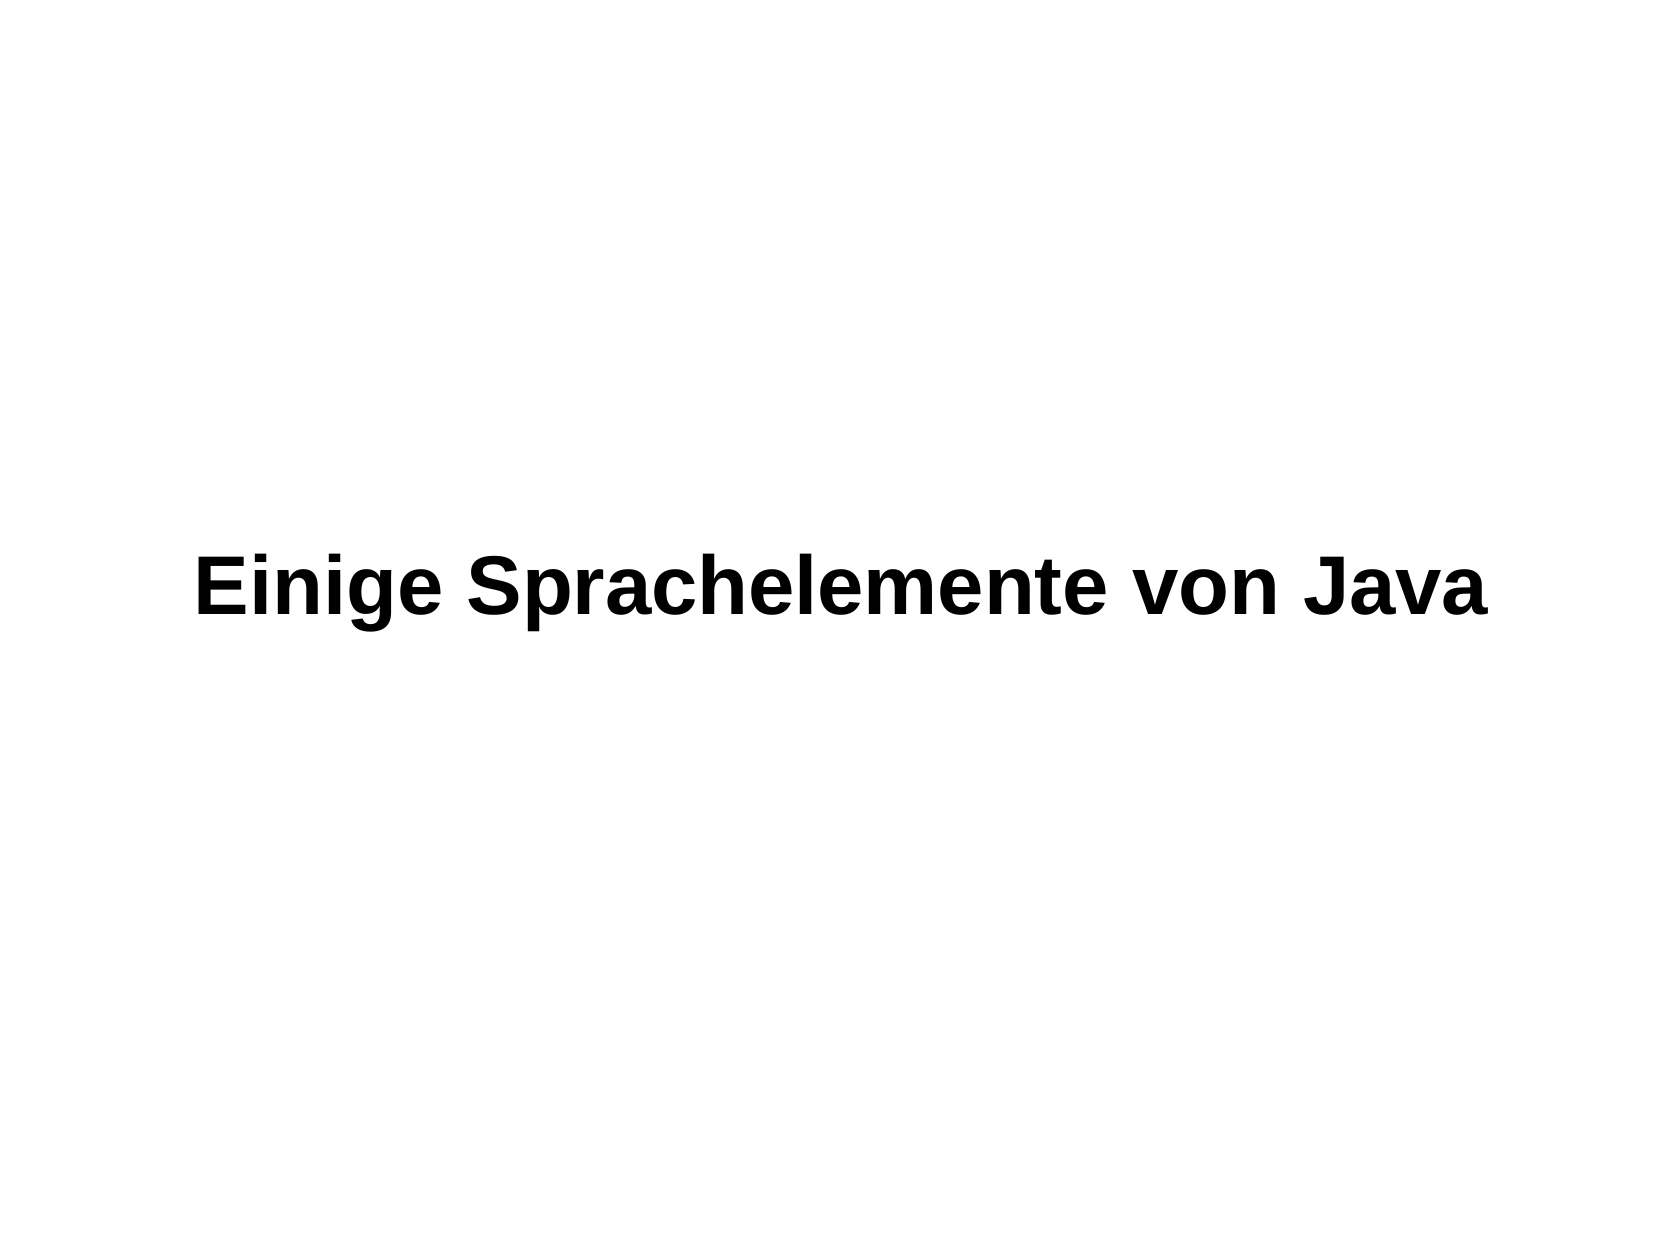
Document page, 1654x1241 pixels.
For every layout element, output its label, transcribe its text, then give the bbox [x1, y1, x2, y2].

text_box Einige Sprachelemente von Java [88, 531, 1595, 640]
